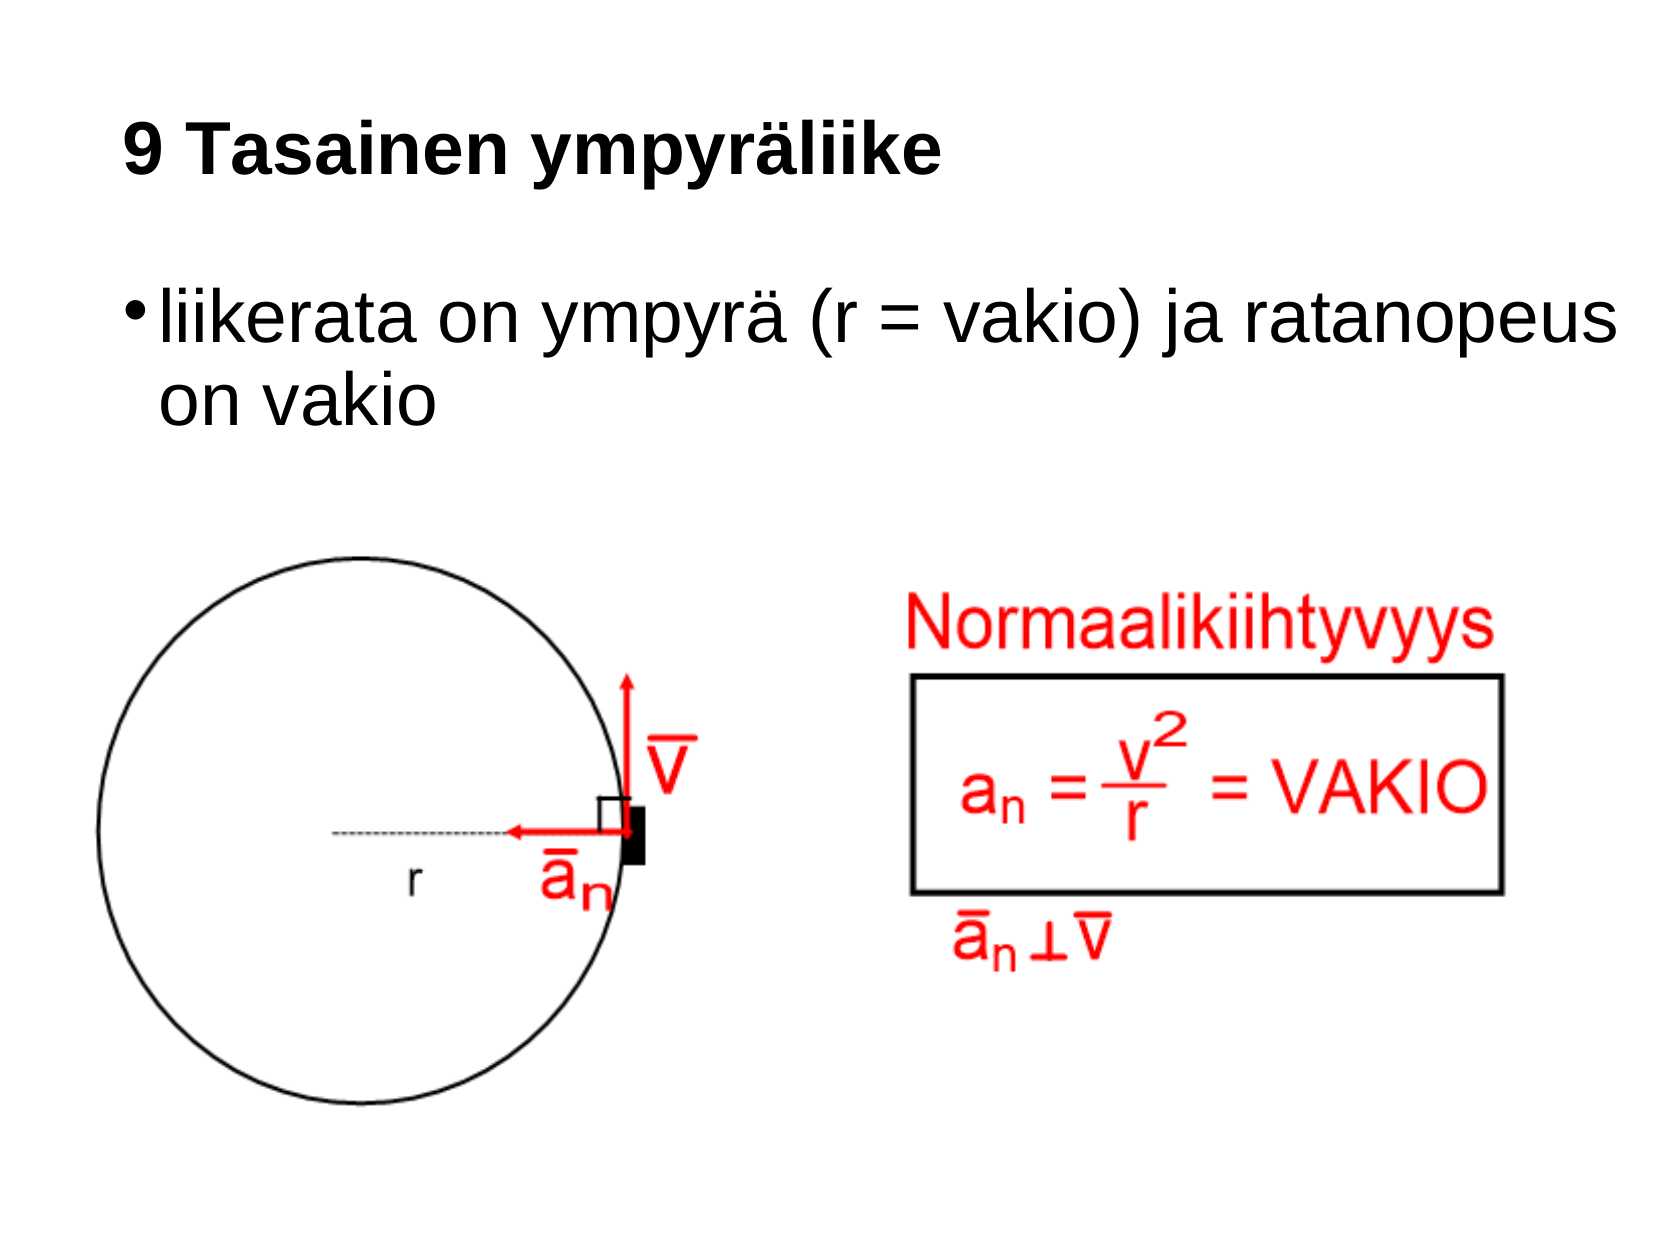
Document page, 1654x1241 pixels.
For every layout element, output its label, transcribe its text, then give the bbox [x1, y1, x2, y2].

picture [61, 484, 1571, 1139]
text_box 9 Tasainen ympyräliike liikerata on ympyrä (r = vakio) ja ratanopeus on vakio [108, 95, 1654, 531]
